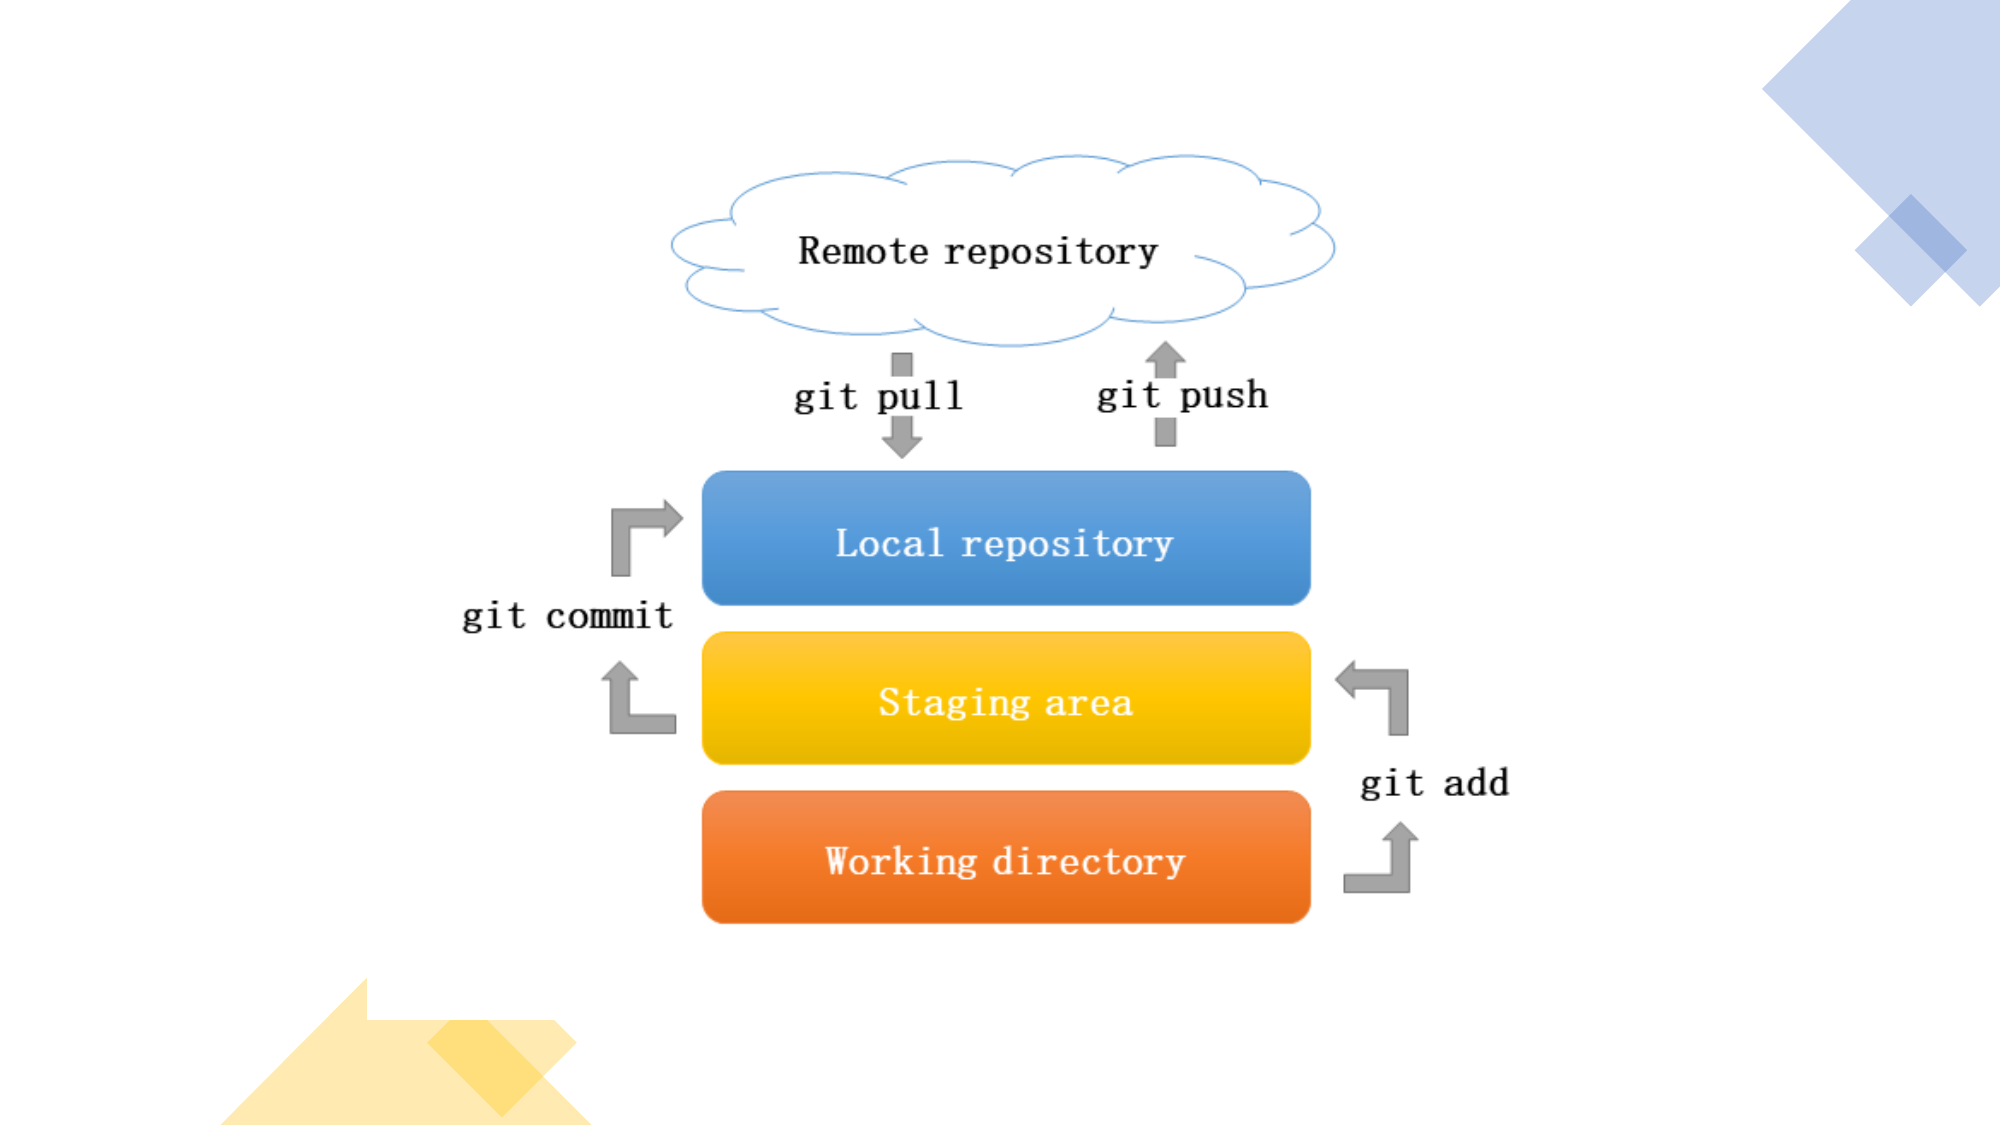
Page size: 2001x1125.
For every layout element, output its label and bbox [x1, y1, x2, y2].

text_box [0, 0, 2000, 1125]
picture [367, 105, 1633, 1020]
